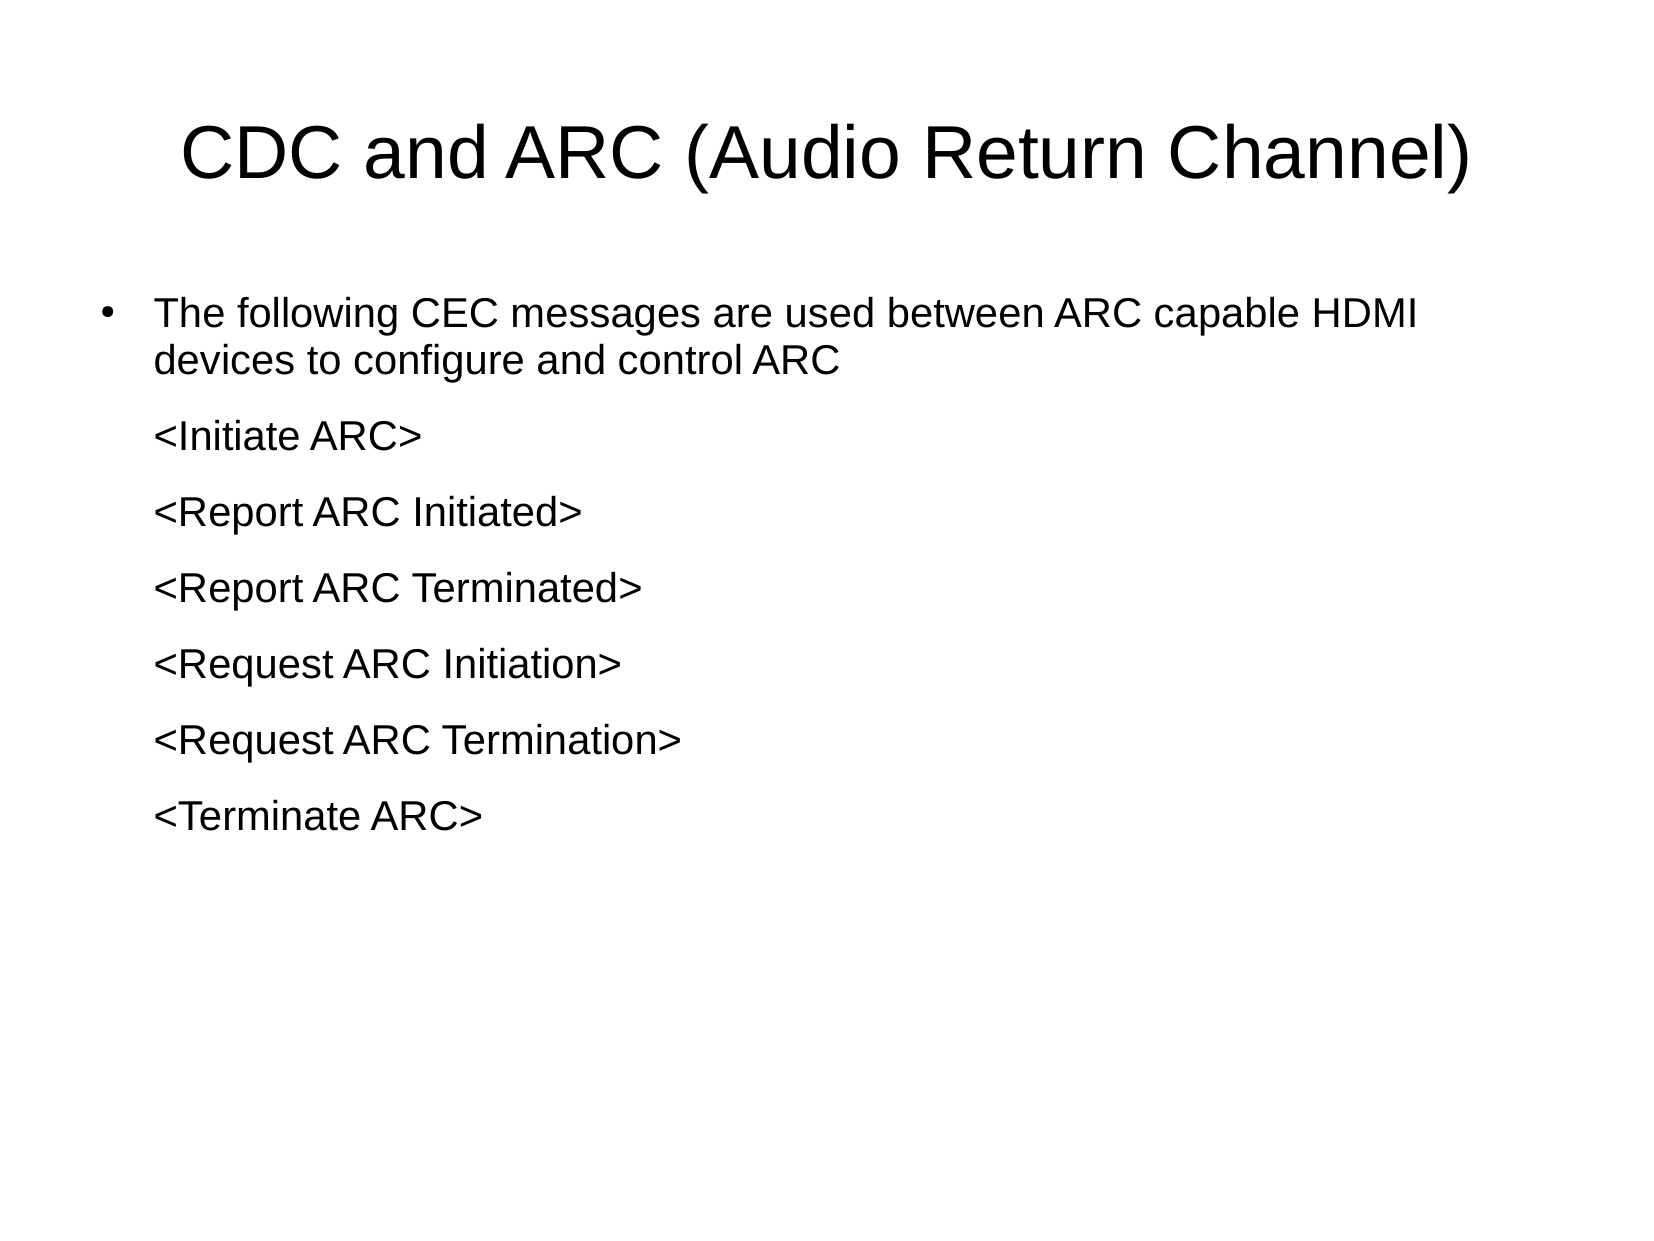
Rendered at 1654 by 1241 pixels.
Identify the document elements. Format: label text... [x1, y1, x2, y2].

list The following CEC messages are used between ARC capable HDMI devices to configure and control ARC <Initiate ARC> <Report ARC Initiated> <Report ARC Terminated> <Request ARC Initiation> <Request ARC Termination> <Terminate ARC> [82, 290, 1571, 1109]
title CDC and ARC (Audio Return Channel) [82, 49, 1571, 257]
